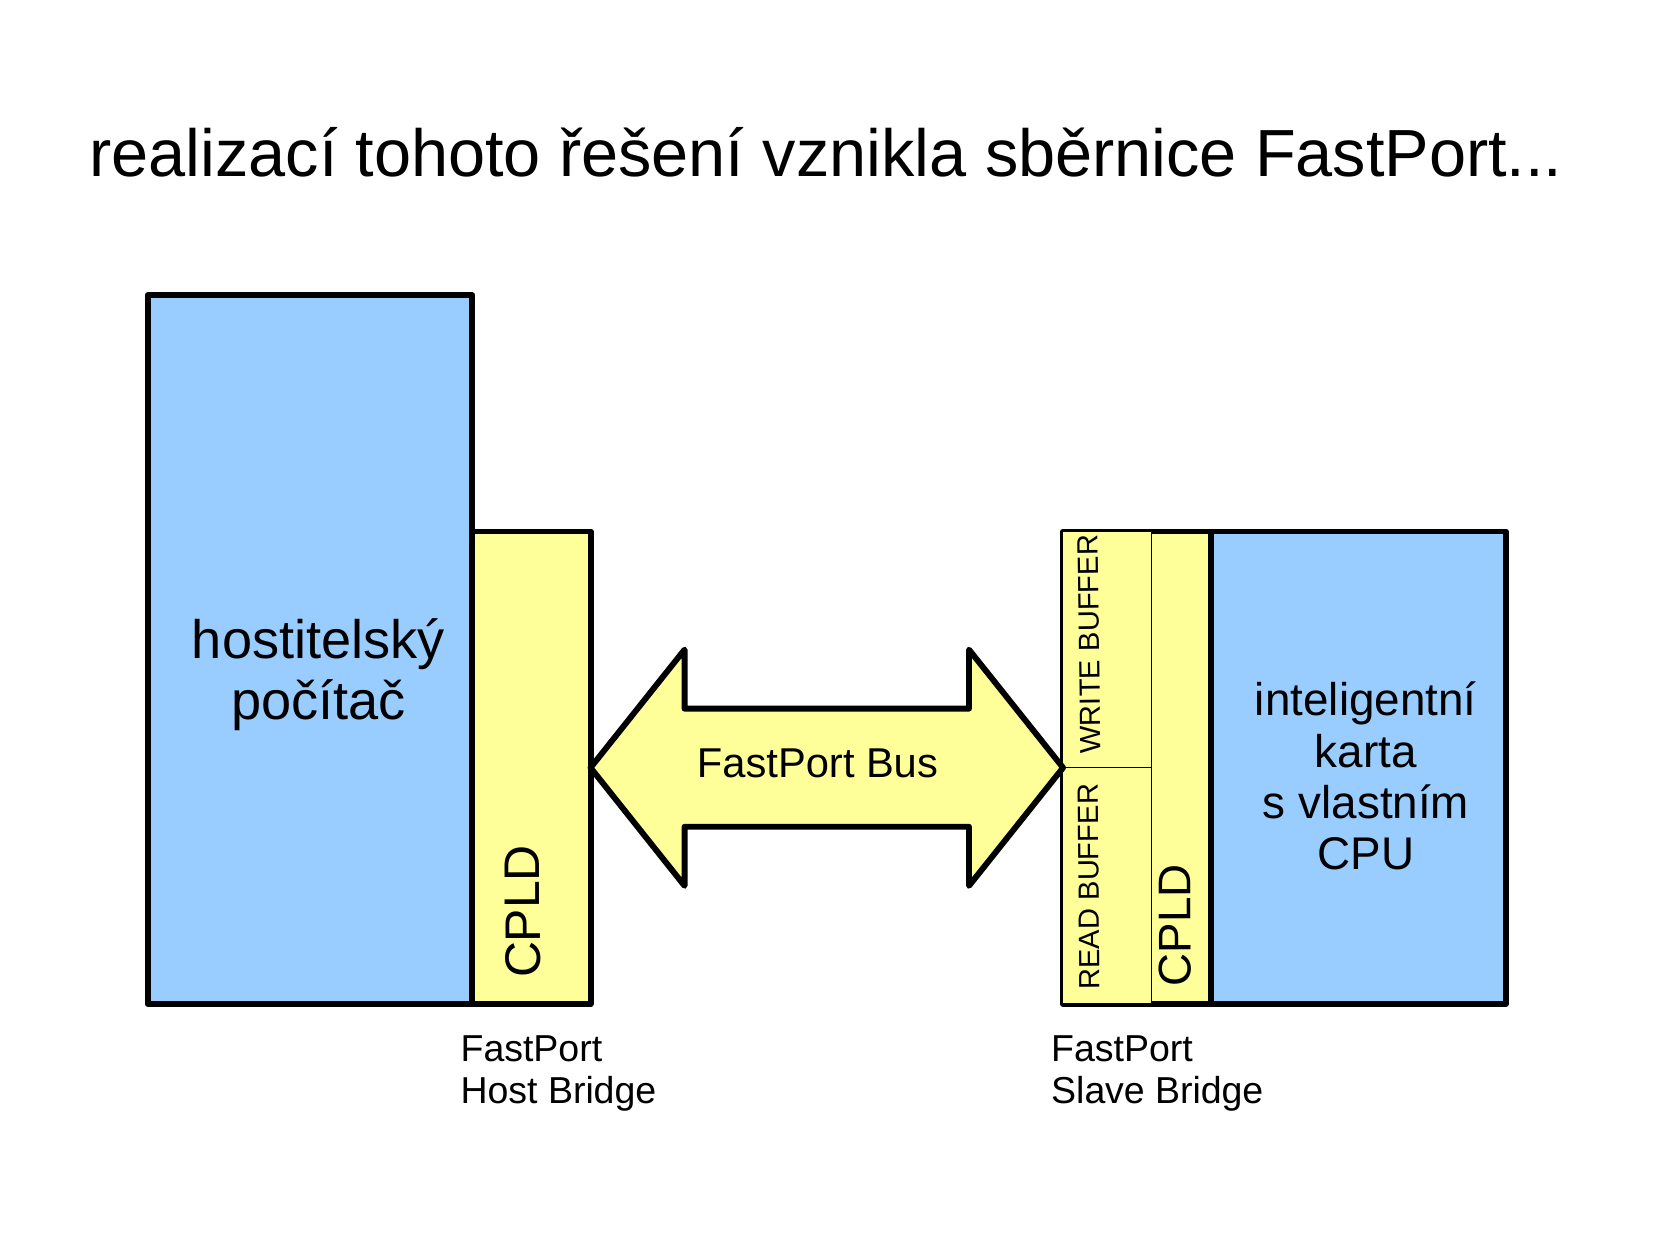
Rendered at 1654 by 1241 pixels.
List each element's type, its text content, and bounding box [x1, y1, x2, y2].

title realizací tohoto řešení vznikla sběrnice FastPort... [82, 56, 1571, 250]
text_box CPLD [483, 826, 562, 996]
text_box READ BUFFER [1062, 738, 1114, 1005]
text_box WRITE BUFFER [1062, 501, 1126, 767]
text_box hostitelský počítač [177, 602, 461, 739]
text_box FastPort Bus [679, 729, 956, 798]
text_box [1062, 531, 1066, 738]
text_box [1111, 531, 1506, 1004]
text_box [147, 295, 1065, 1004]
text_box CPLD [1138, 846, 1211, 1004]
text_box FastPort Slave Bridge [1033, 1017, 1282, 1123]
text_box FastPort Host Bridge [442, 1017, 674, 1123]
text_box inteligentní karta s vlastním CPU [1240, 666, 1492, 886]
